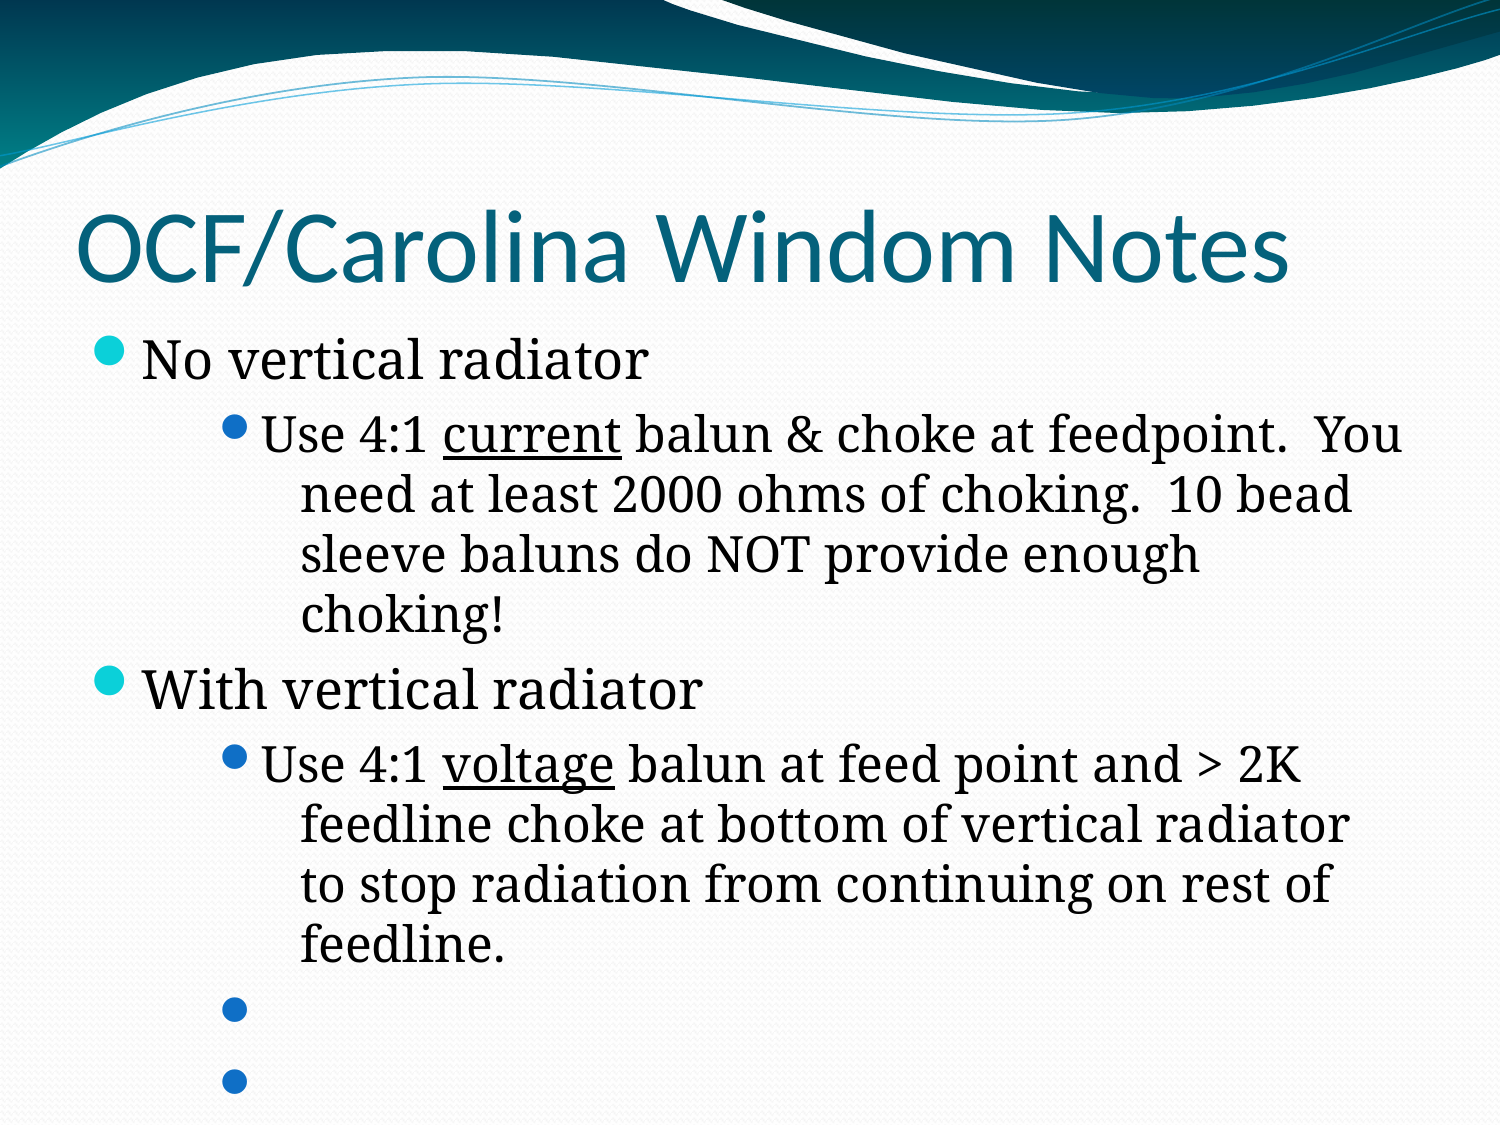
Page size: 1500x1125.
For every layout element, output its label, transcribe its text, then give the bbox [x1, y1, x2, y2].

title OCF/Carolina Windom Notes [75, 115, 1426, 304]
list No vertical radiator Use 4:1 current balun & choke at feedpoint. You need at least 2000 ohms of choking. 10 bead sleeve baluns do NOT provide enough choking! With vertical radiator Use 4:1 voltage balun at feed point and > 2K feedline choke at bottom of vertical radiator to stop radiation from continuing on rest of feedline. [75, 317, 1426, 1038]
